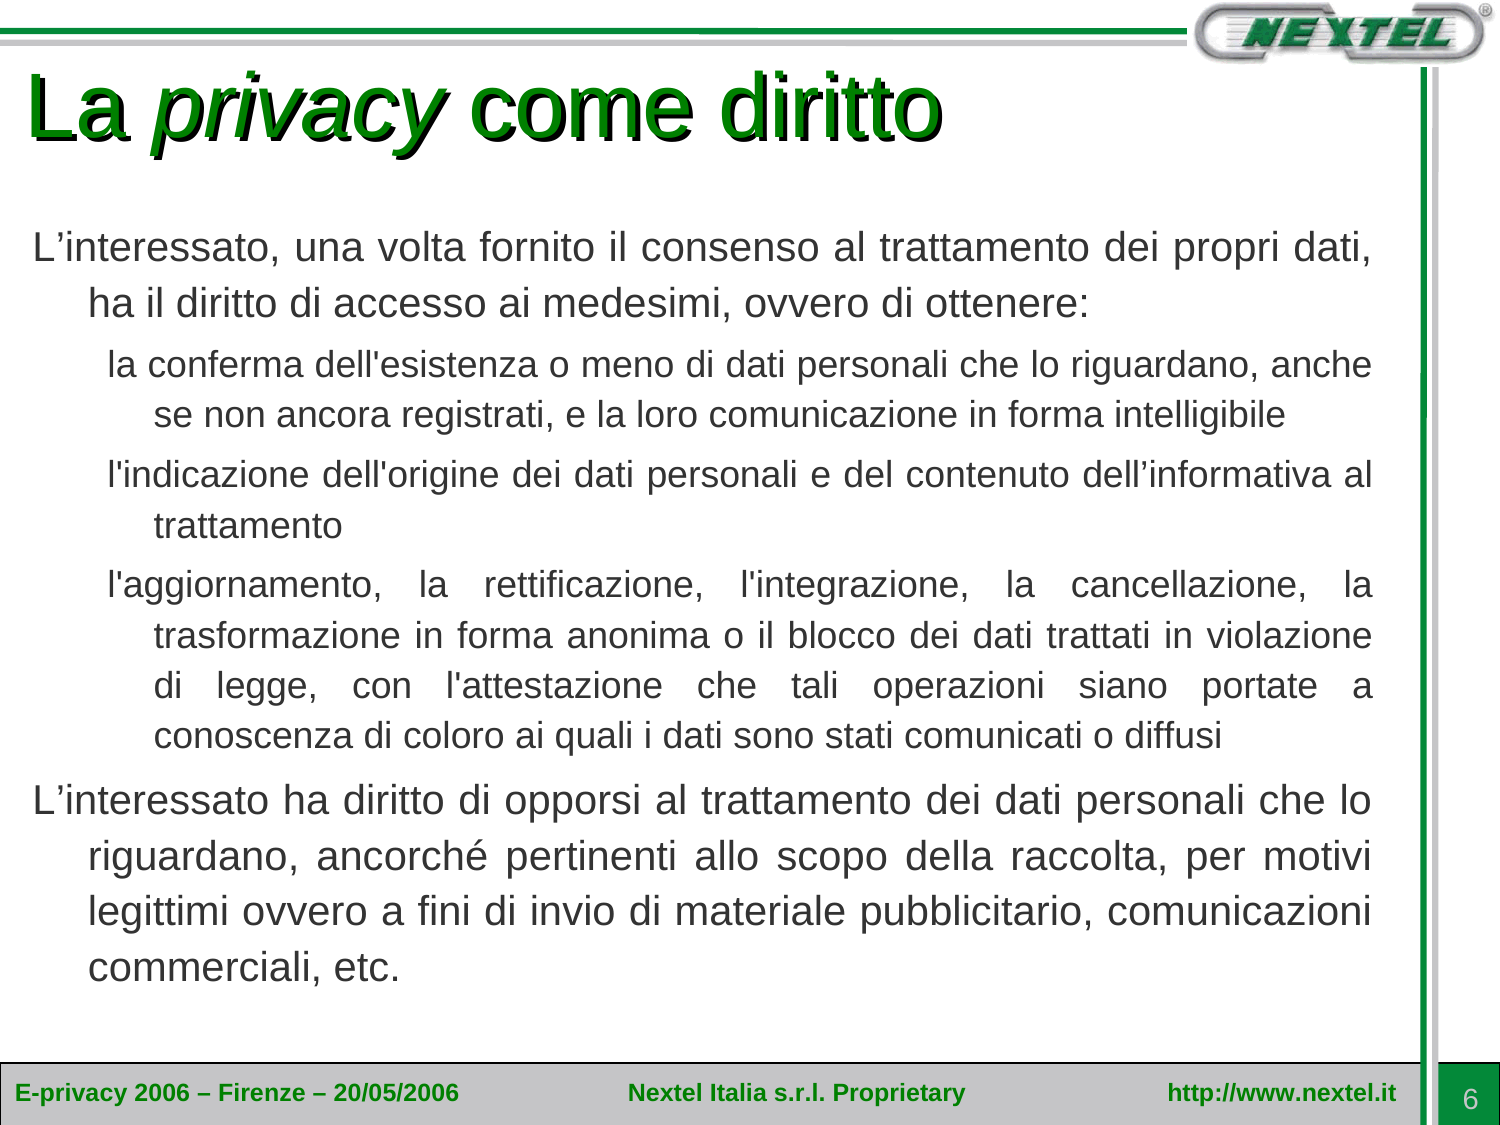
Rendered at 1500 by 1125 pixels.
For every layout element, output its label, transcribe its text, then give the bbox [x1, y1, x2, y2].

list L’interessato, una volta fornito il consenso al trattamento dei propri dati, ha il diritto di accesso ai medesimi, ovvero di ottenere: la conferma dell'esistenza o meno di dati personali che lo riguardano, anche se non ancora registrati, e la loro comunicazione in forma intelligibile l'indicazione dell'origine dei dati personali e del contenuto dell’informativa al trattamento l'aggiornamento, la rettificazione, l'integrazione, la cancellazione, la trasformazione in forma anonima o il blocco dei dati trattati in violazione di legge, con l'attestazione che tali operazioni siano portate a conoscenza di coloro ai quali i dati sono stati comunicati o diffusi L’interessato ha diritto di opporsi al trattamento dei dati personali che lo riguardano, ancorché pertinenti allo scopo della raccolta, per motivi legittimi ovvero a fini di invio di materiale pubblicitario, comunicazioni commerciali, etc. [17, 206, 1388, 1063]
picture [1187, 0, 1500, 67]
title La privacy come diritto [10, 30, 1361, 181]
